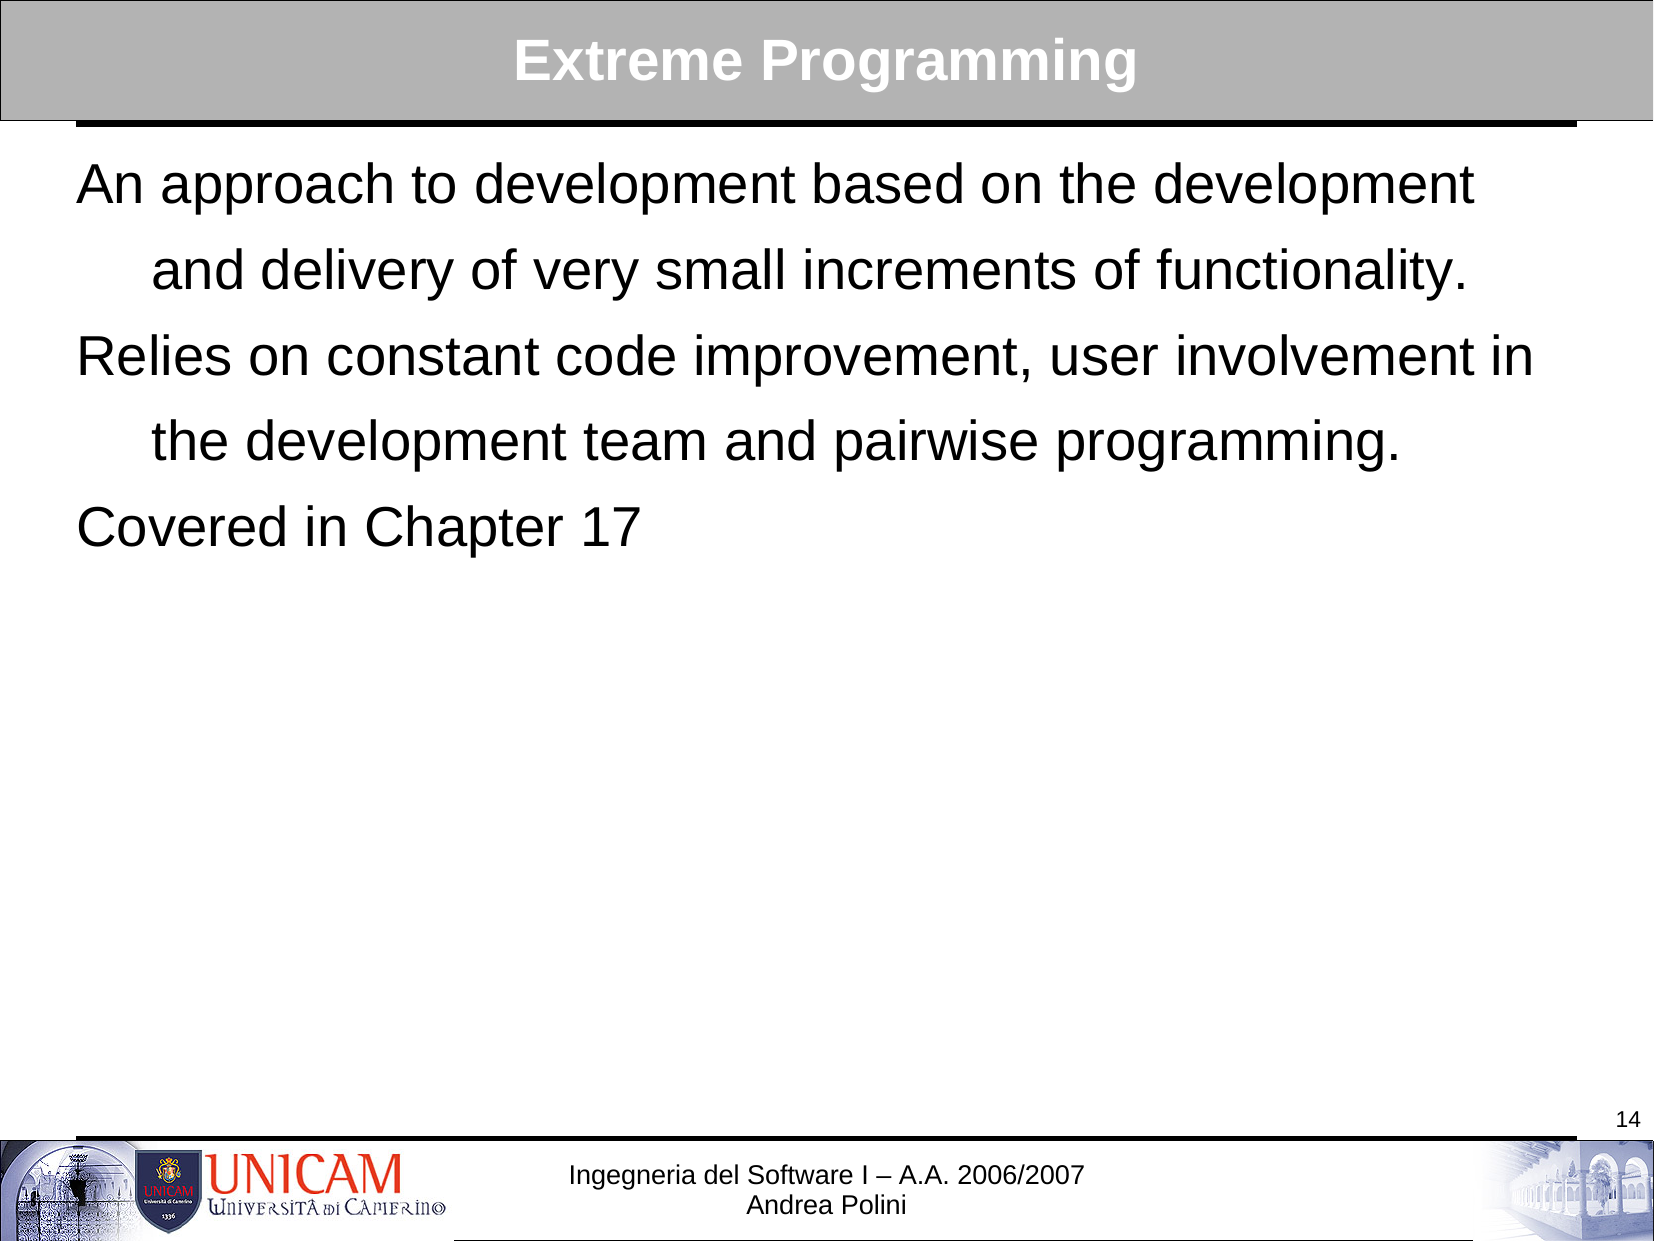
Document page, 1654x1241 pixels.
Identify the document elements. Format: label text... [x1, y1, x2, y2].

picture [1473, 1141, 1654, 1241]
title Extreme Programming [0, 0, 1653, 121]
list An approach to development based on the development and delivery of very small increments of functionality. Relies on constant code improvement, user involvement in the development team and pairwise programming. Covered in Chapter 17 [76, 152, 1577, 685]
picture [0, 1141, 454, 1241]
